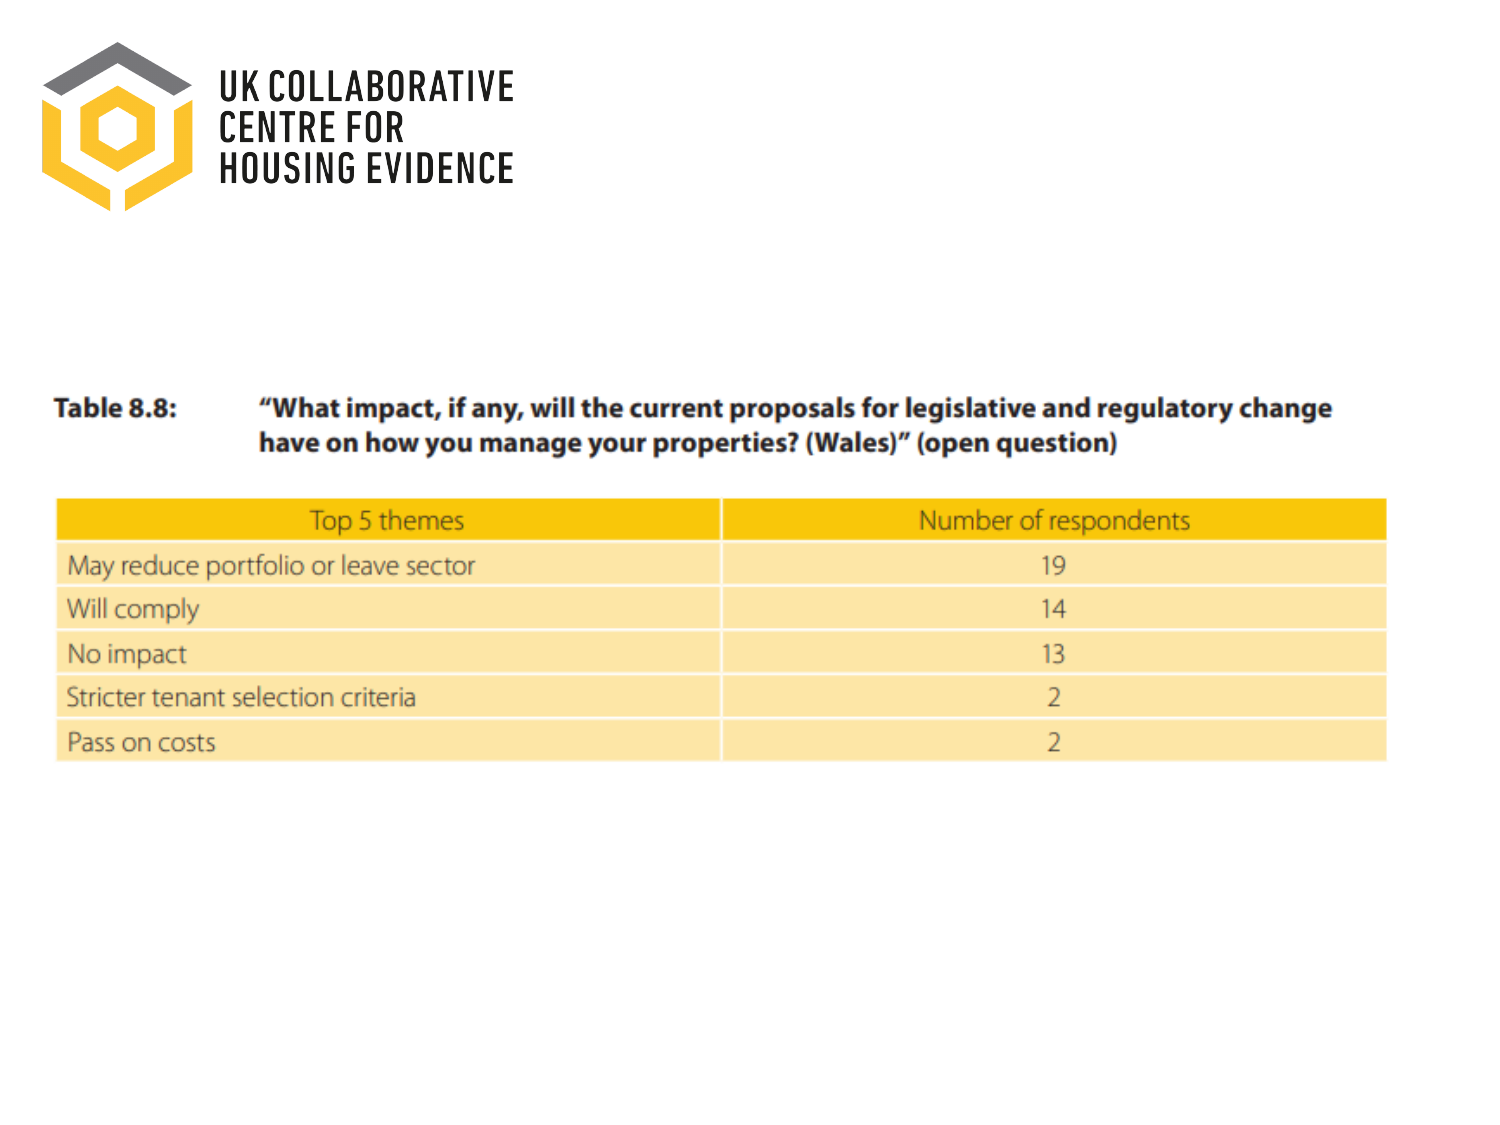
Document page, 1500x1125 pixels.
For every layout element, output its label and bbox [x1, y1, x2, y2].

picture [28, 376, 1444, 788]
